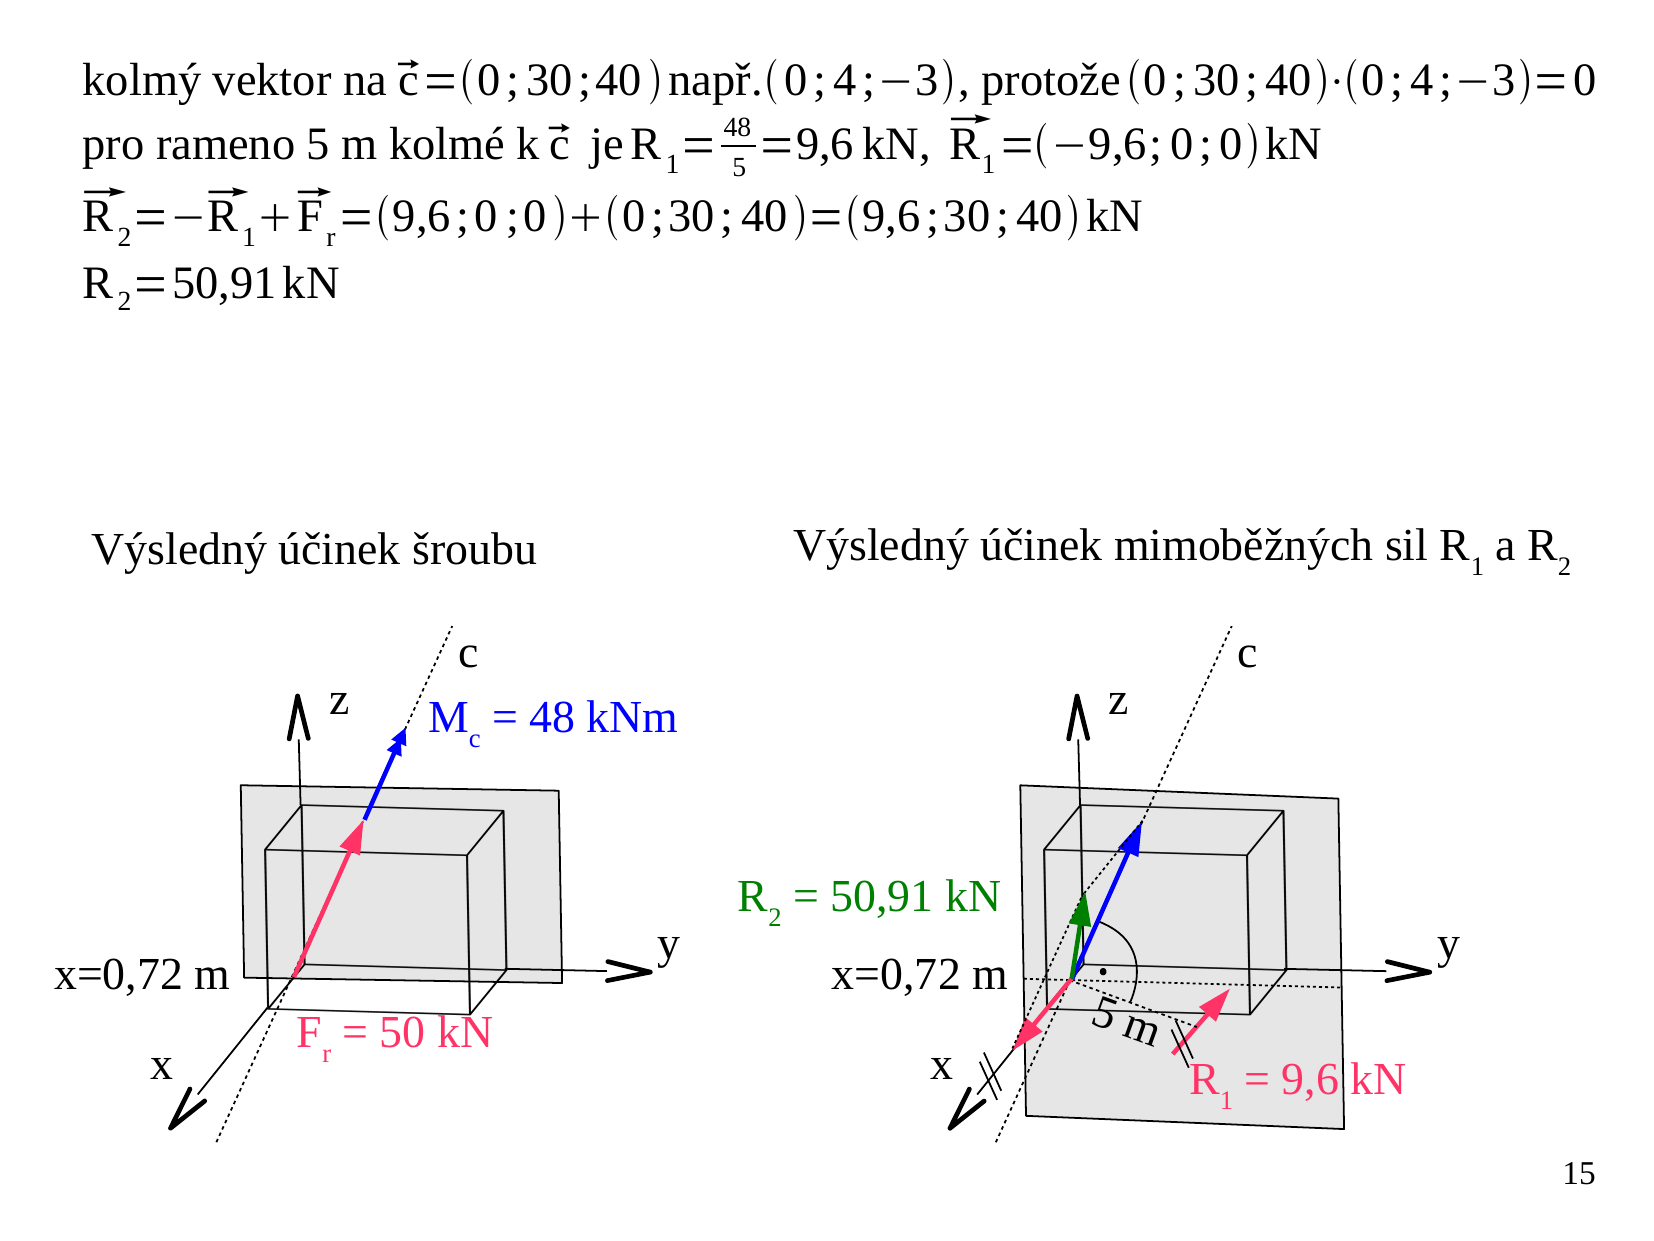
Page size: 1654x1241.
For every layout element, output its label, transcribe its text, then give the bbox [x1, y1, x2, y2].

text_box [1101, 853, 1248, 968]
text_box R2 = 50,91 kN [737, 870, 1009, 937]
text_box [305, 853, 468, 968]
text_box [303, 851, 346, 943]
text_box [1053, 965, 1135, 1009]
chart [62, 52, 1608, 319]
text_box [1081, 806, 1286, 969]
text_box y [1422, 910, 1483, 981]
text_box c [443, 619, 497, 690]
text_box Mc = 48 kNm [428, 692, 719, 758]
text_box [498, 970, 563, 984]
text_box c [1223, 619, 1276, 690]
list Výsledný účinek šroubu [91, 523, 620, 624]
text_box [1078, 934, 1083, 957]
text_box [1082, 851, 1125, 926]
text_box [1020, 785, 1081, 941]
text_box x [135, 1031, 197, 1102]
text_box R1 = 9,6 kN [1189, 1053, 1424, 1119]
text_box [1045, 850, 1082, 996]
text_box [470, 970, 504, 982]
text_box [240, 785, 302, 941]
text_box [361, 808, 506, 969]
text_box z [314, 666, 375, 738]
text_box [374, 787, 562, 969]
list Výsledný účinek mimoběžných sil R1 a R2 [793, 519, 1607, 620]
text_box [1136, 966, 1343, 1053]
text_box [1084, 924, 1135, 965]
text_box x=0,72 m [39, 941, 276, 1012]
text_box z [1093, 666, 1155, 738]
text_box [1081, 787, 1342, 969]
text_box [1024, 1010, 1345, 1130]
text_box y [643, 910, 704, 981]
text_box [1084, 926, 1092, 944]
text_box [301, 786, 376, 806]
text_box x=0,72 m [817, 941, 1053, 1012]
text_box Fr = 50 kN [296, 1006, 503, 1072]
text_box [302, 806, 367, 851]
text_box [1250, 970, 1284, 1012]
text_box [266, 850, 304, 979]
text_box [296, 965, 469, 982]
text_box 5 m [1067, 973, 1203, 1081]
text_box [1024, 1012, 1040, 1022]
text_box x [915, 1031, 976, 1103]
